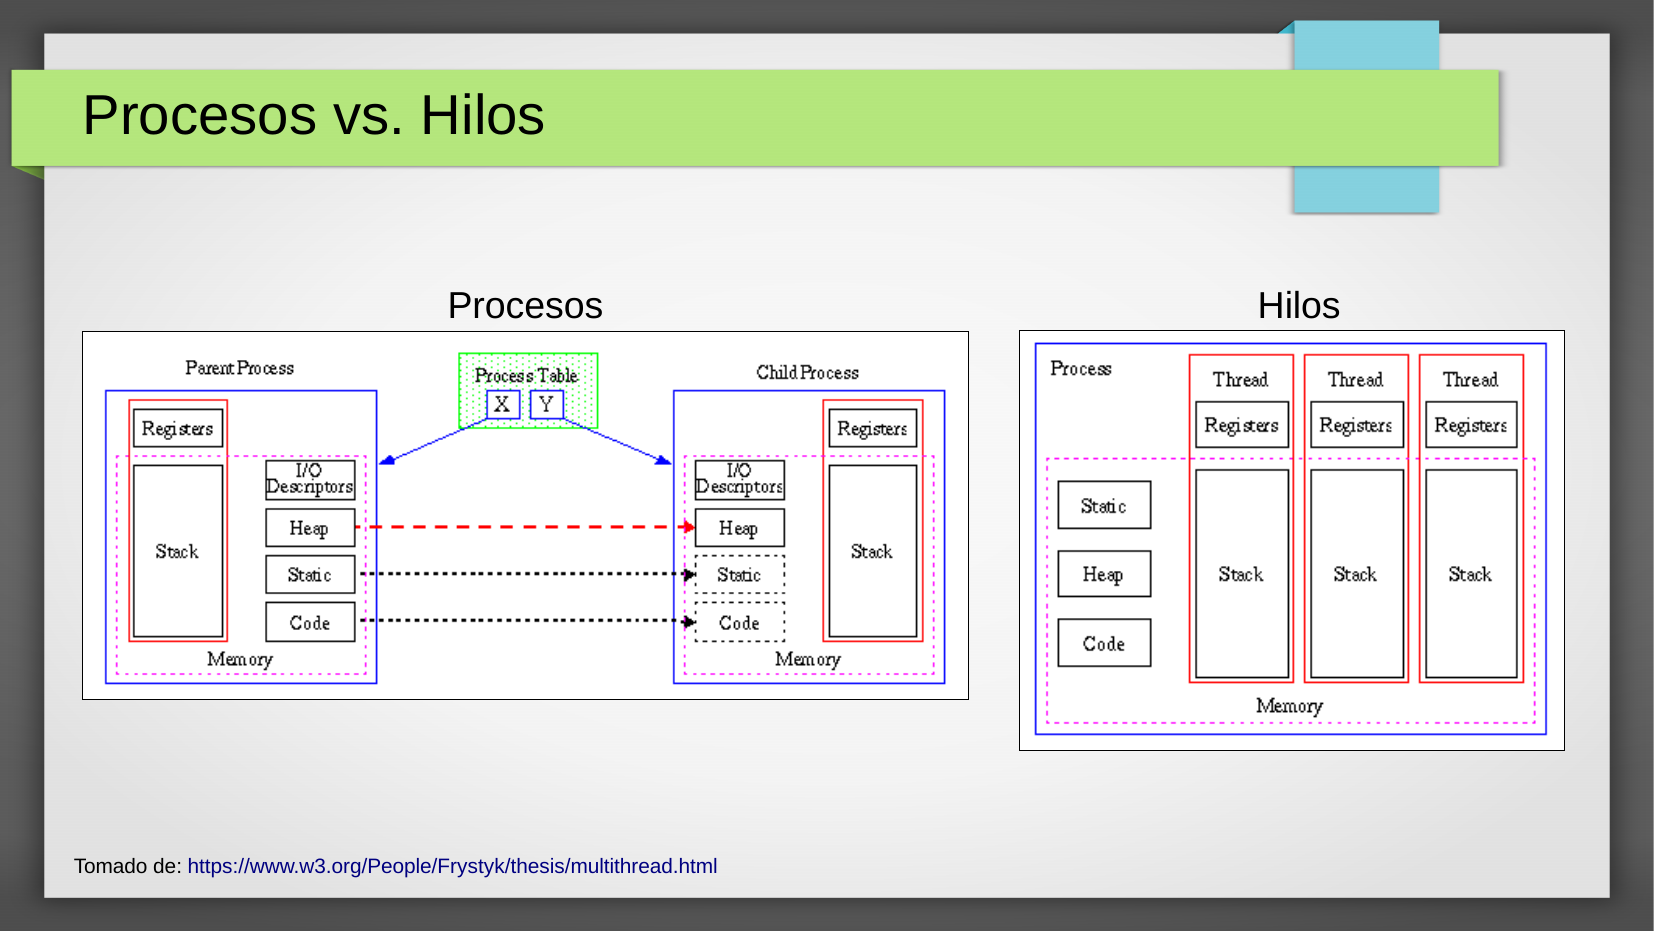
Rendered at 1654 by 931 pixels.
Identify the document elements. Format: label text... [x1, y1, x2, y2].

picture [0, 0, 1654, 931]
text_box Procesos [82, 277, 969, 335]
title Procesos vs. Hilos [82, 70, 1264, 160]
text_box Tomado de: https://www.w3.org/People/Frystyk/thesis/multithread.html [59, 847, 863, 886]
text_box Hilos [1033, 277, 1565, 335]
